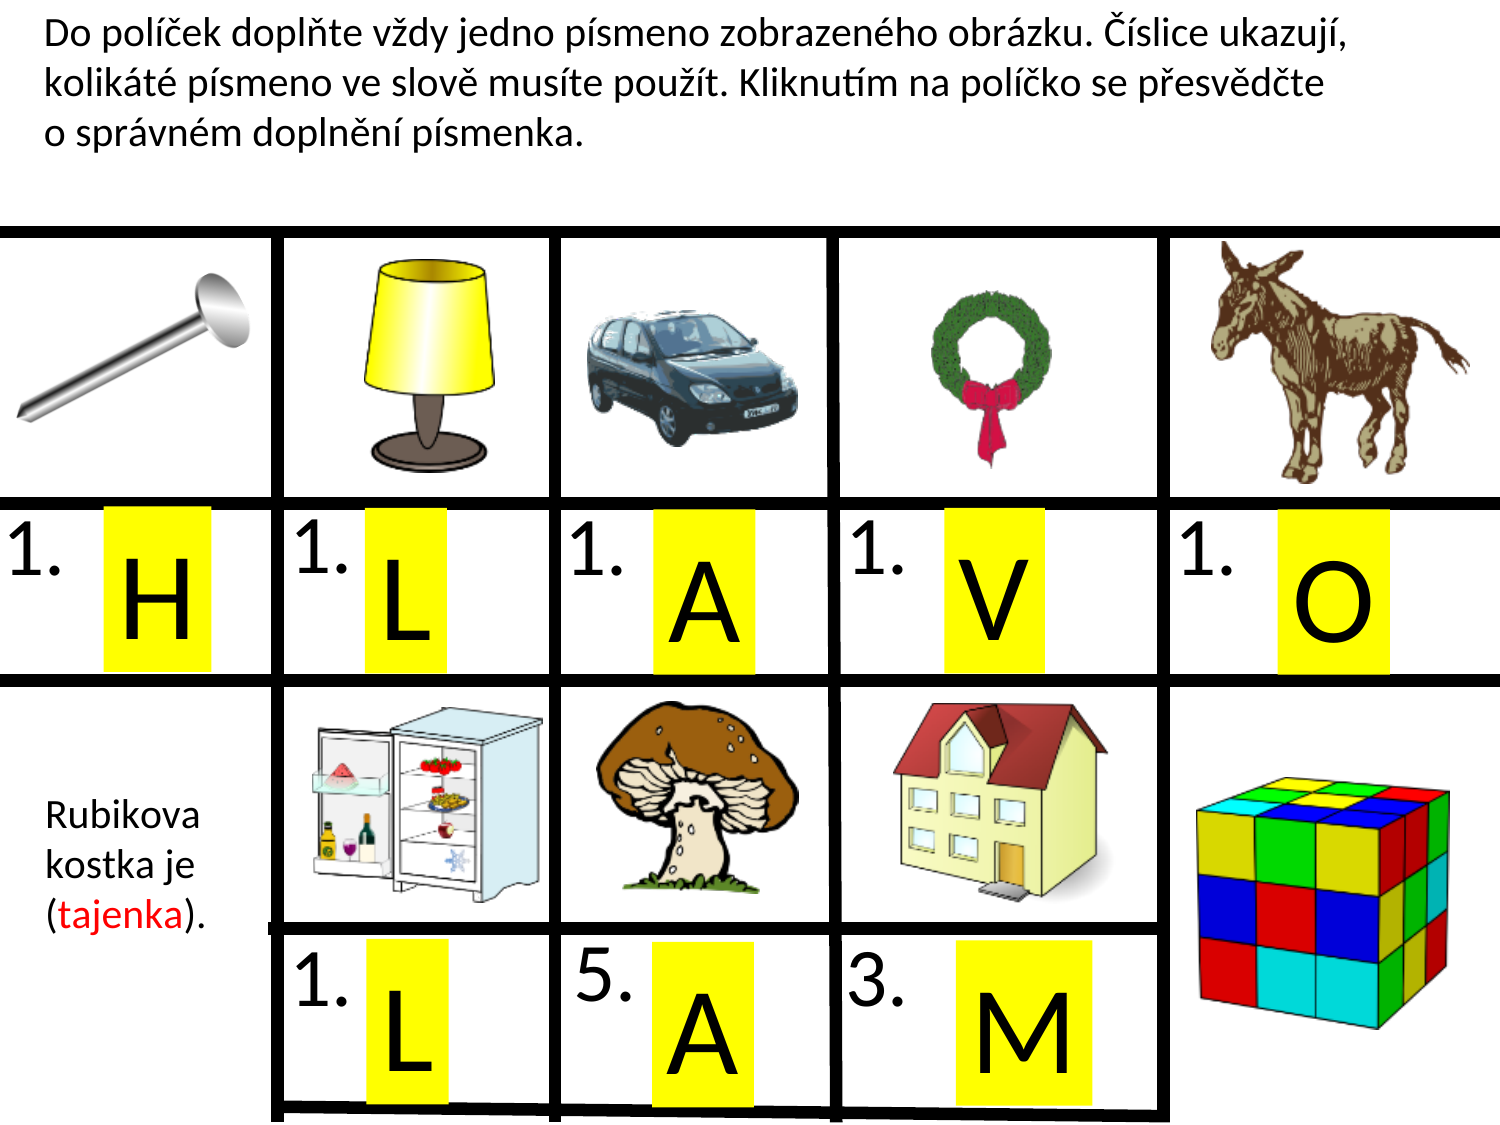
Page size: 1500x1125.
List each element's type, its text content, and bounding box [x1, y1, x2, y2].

picture [364, 259, 495, 473]
picture [0, 265, 260, 453]
text_box 1. [0, 484, 81, 600]
text_box 1. [1159, 484, 1253, 600]
text_box 1. [549, 484, 643, 600]
picture [931, 290, 1052, 469]
text_box M [955, 940, 1093, 1106]
text_box 3. [830, 915, 924, 1032]
picture [596, 701, 799, 894]
text_box L [366, 938, 449, 1105]
text_box Do políček doplňte vždy jedno písmeno zobrazeného obrázku. Číslice ukazují, kolikáté písmeno ve slově musíte použít. Kliknutím na políčko se přesvědčte o správném doplnění písmenka. [29, 0, 1365, 213]
picture [1211, 241, 1470, 484]
text_box A [652, 941, 754, 1108]
picture [893, 703, 1116, 904]
text_box Rubikova kostka je (tajenka). [30, 779, 226, 945]
text_box O [1277, 509, 1390, 675]
picture [1196, 777, 1450, 1030]
text_box 1. [274, 915, 368, 1032]
text_box H [103, 506, 212, 672]
picture [312, 707, 543, 903]
text_box 5. [559, 910, 653, 1027]
text_box A [653, 509, 756, 675]
text_box L [364, 507, 447, 674]
picture [587, 310, 798, 447]
text_box 1. [274, 482, 368, 599]
text_box 1. [830, 483, 924, 599]
text_box V [944, 507, 1045, 674]
